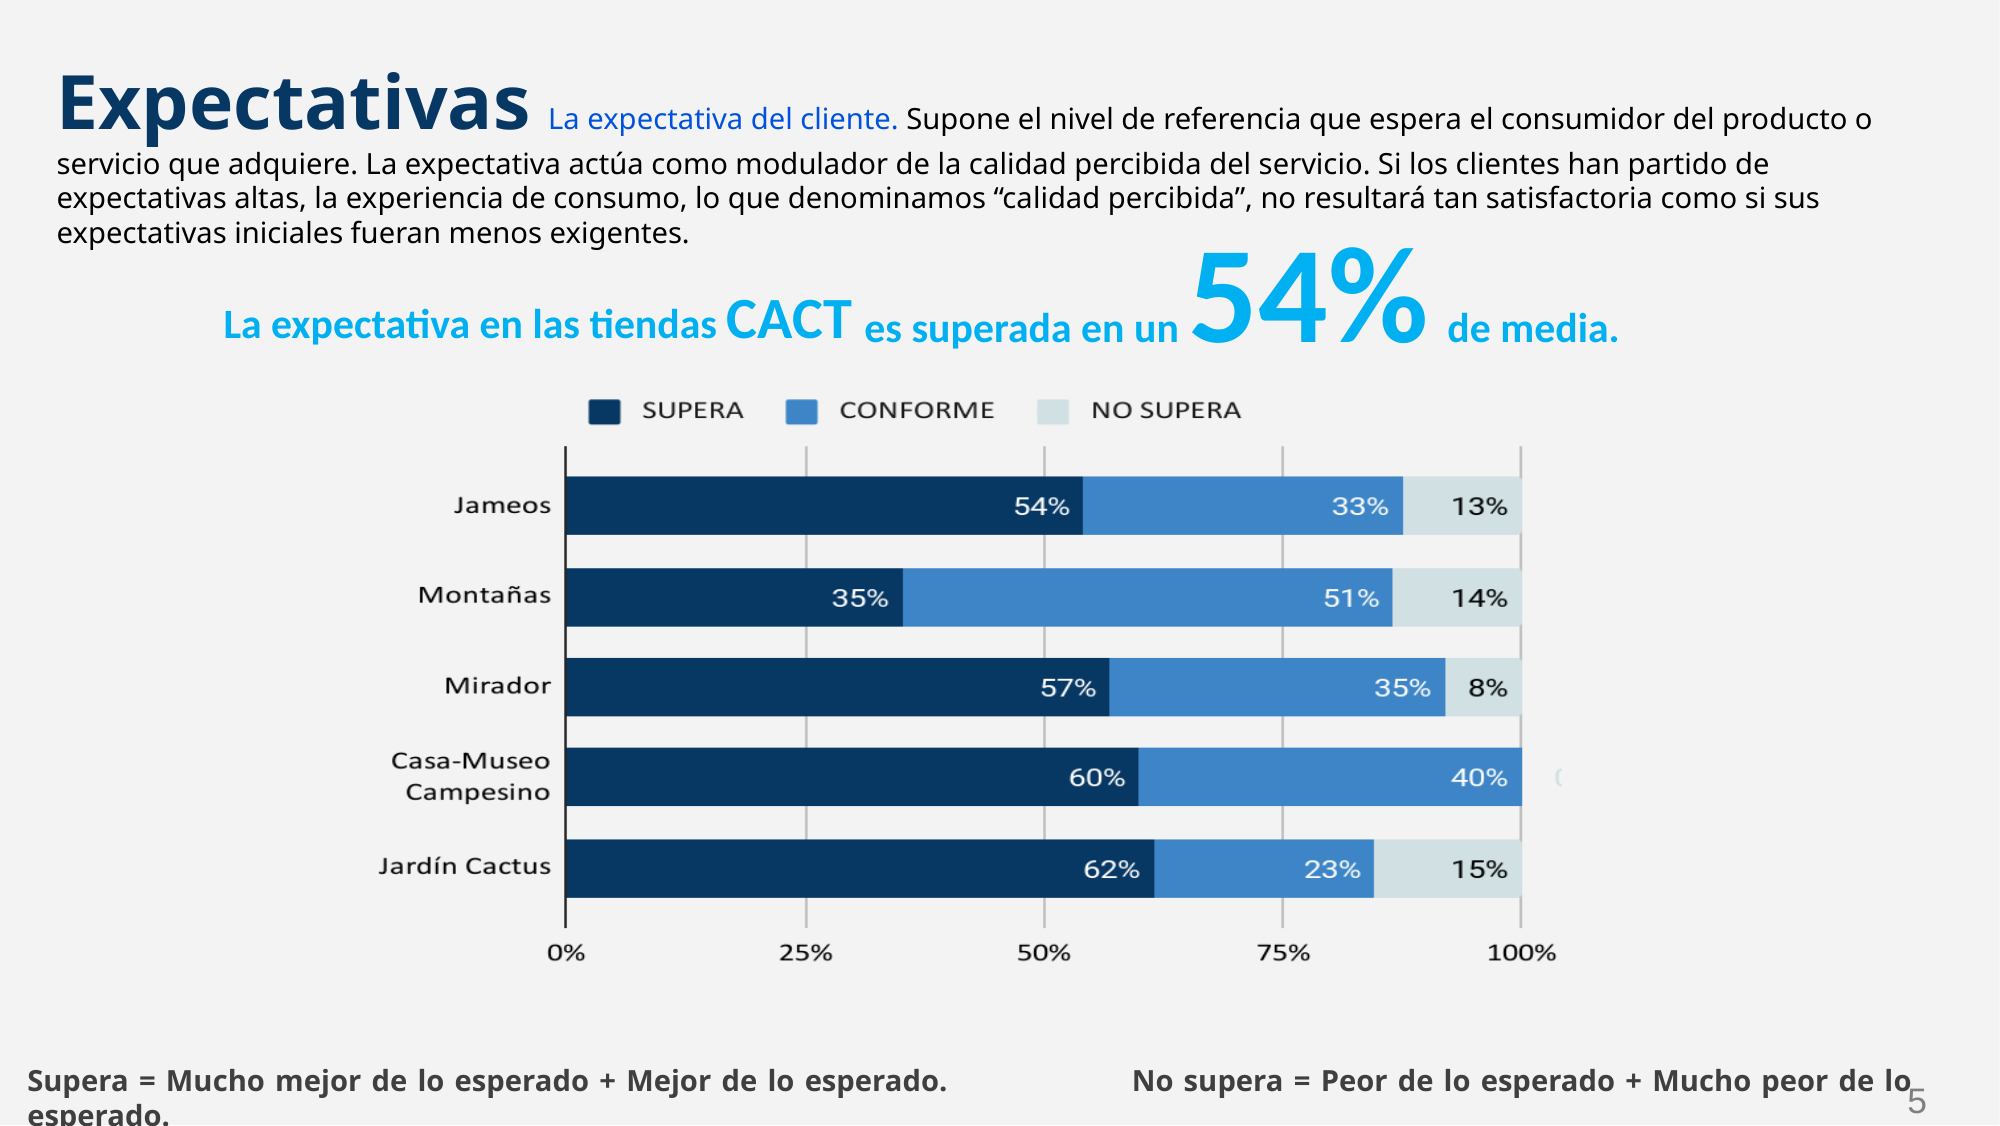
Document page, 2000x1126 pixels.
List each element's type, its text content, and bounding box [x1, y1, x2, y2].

list Supera = Mucho mejor de lo esperado + Mejor de lo esperado. No supera = Peor de lo esperado + Mucho peor de lo esperado. [27, 1062, 1914, 1121]
slide_number <number> [1478, 1069, 1945, 1126]
text_box La expectativa en las tiendas CACT [208, 272, 787, 450]
text_box Expectativas La expectativa del cliente. Supone el nivel de referencia que espera el consumidor del producto o servicio que adquiere. La expectativa actúa como modulador de la calidad percibida del servicio. Si los clientes han partido de expectativas altas, la experiencia de consumo, lo que denominamos “calidad percibida”, no resultará tan satisfactoria como si sus expectativas iniciales fueran menos exigentes. [38, 0, 1938, 305]
picture [268, 368, 1562, 998]
text_box es superada en un 54% de media. [787, 197, 2000, 379]
